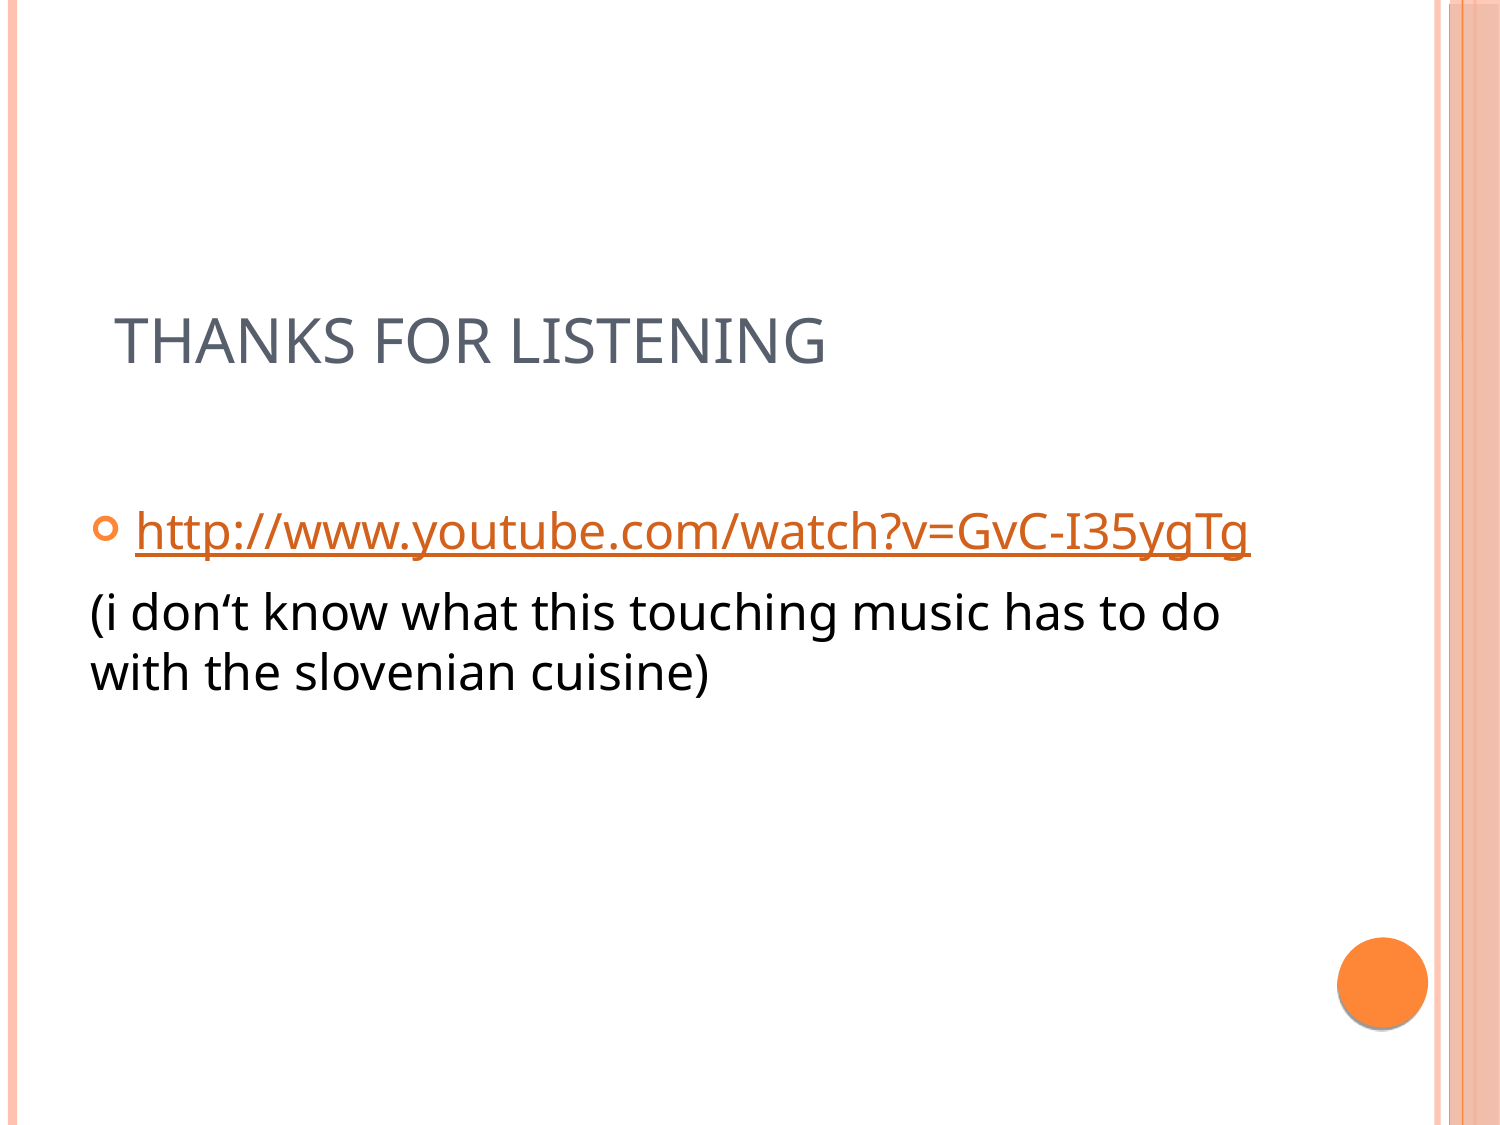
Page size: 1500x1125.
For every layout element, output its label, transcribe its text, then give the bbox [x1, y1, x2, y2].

list http://www.youtube.com/watch?v=GvC-I35ygTg (i don‘t know what this touching music has to do with the slovenian cuisine) [75, 491, 1300, 1062]
title THANKS FOR LISTENING [100, 196, 1326, 384]
